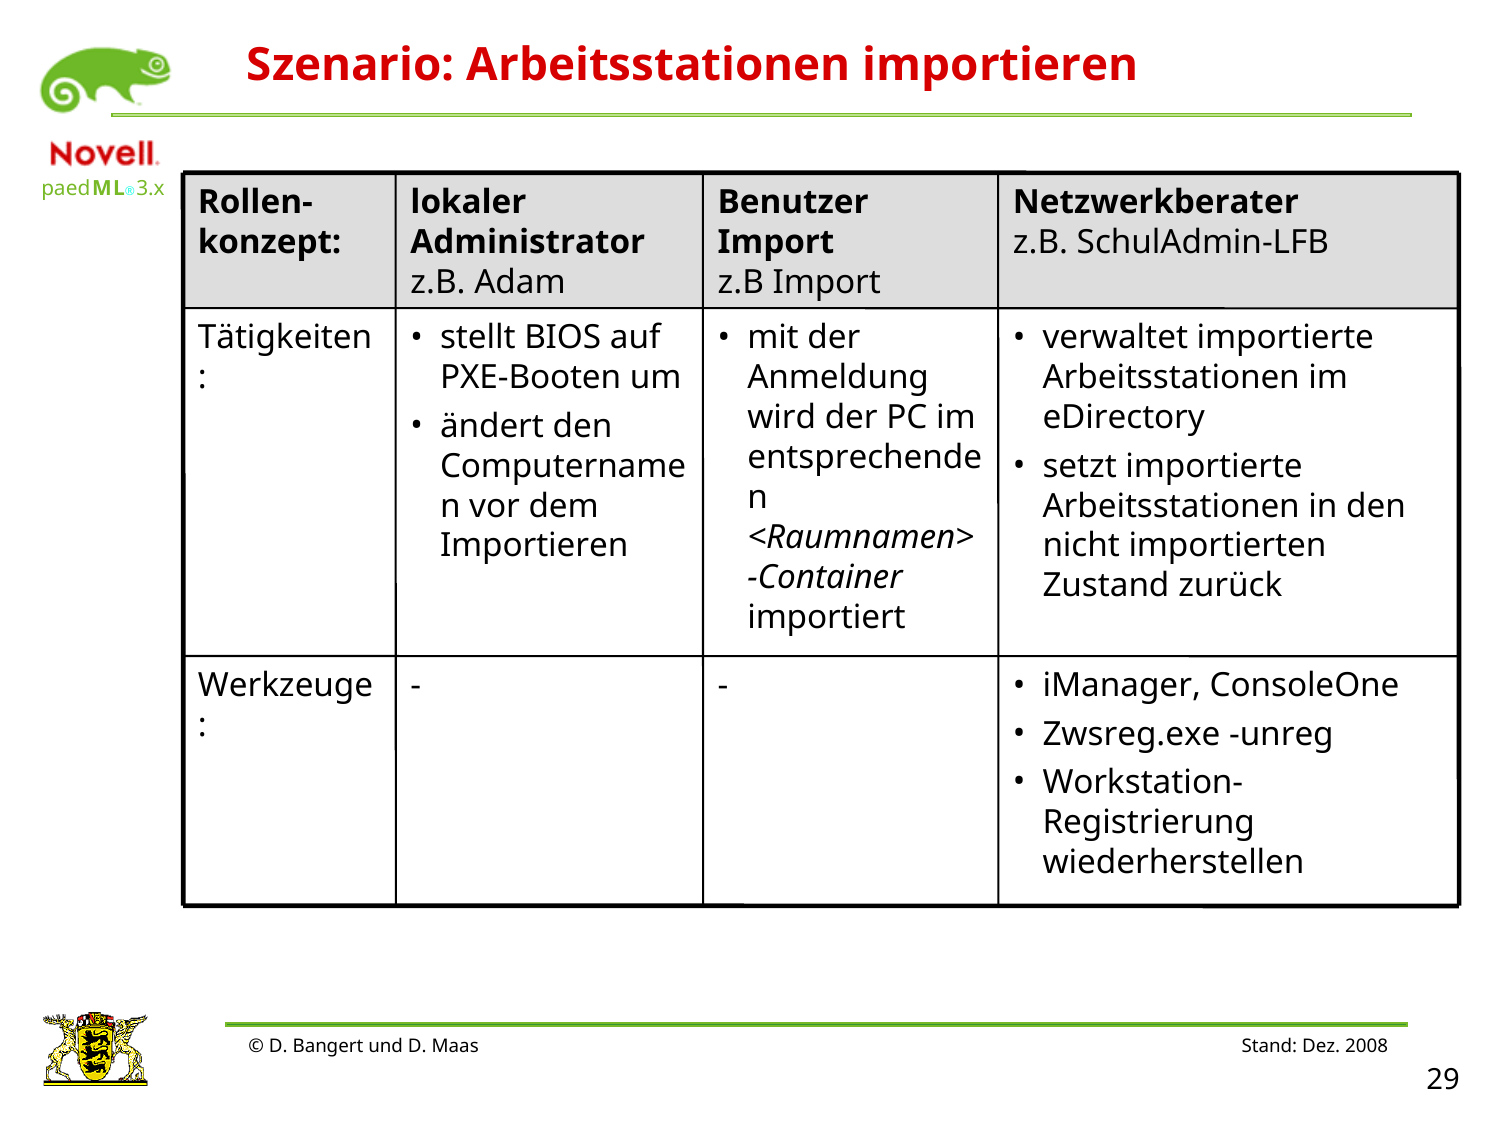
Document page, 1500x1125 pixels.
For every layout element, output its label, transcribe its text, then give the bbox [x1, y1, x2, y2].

text_box Tätigkeiten: [186, 310, 394, 654]
text_box Netzwerkberater z.B. SchulAdmin-LFB [1000, 176, 1456, 307]
text_box - [705, 658, 997, 903]
picture [41, 1011, 148, 1088]
text_box stellt BIOS auf PXE-Booten um ändert den Computernamen vor dem Importieren [397, 310, 701, 655]
text_box lokaler Administrator z.B. Adam [397, 176, 701, 307]
text_box verwaltet importierte Arbeitsstationen im eDirectory setzt importierte Arbeitsstationen in den nicht importierten Zustand zurück [1000, 310, 1456, 655]
text_box Rollen-konzept: [186, 176, 394, 307]
text_box mit der Anmeldung wird der PC im entsprechenden <Raumnamen>-Container importiert [704, 310, 997, 655]
text_box iManager, ConsoleOne Zwsreg.exe -unreg Workstation-Registrierung wiederherstellen [1000, 658, 1456, 903]
text_box Benutzer Import z.B Import [704, 176, 997, 307]
text_box Werkzeuge: [186, 658, 394, 903]
picture [26, 30, 184, 188]
title Szenario: Arbeitsstationen importieren [232, 12, 1471, 113]
text_box - [397, 658, 702, 903]
